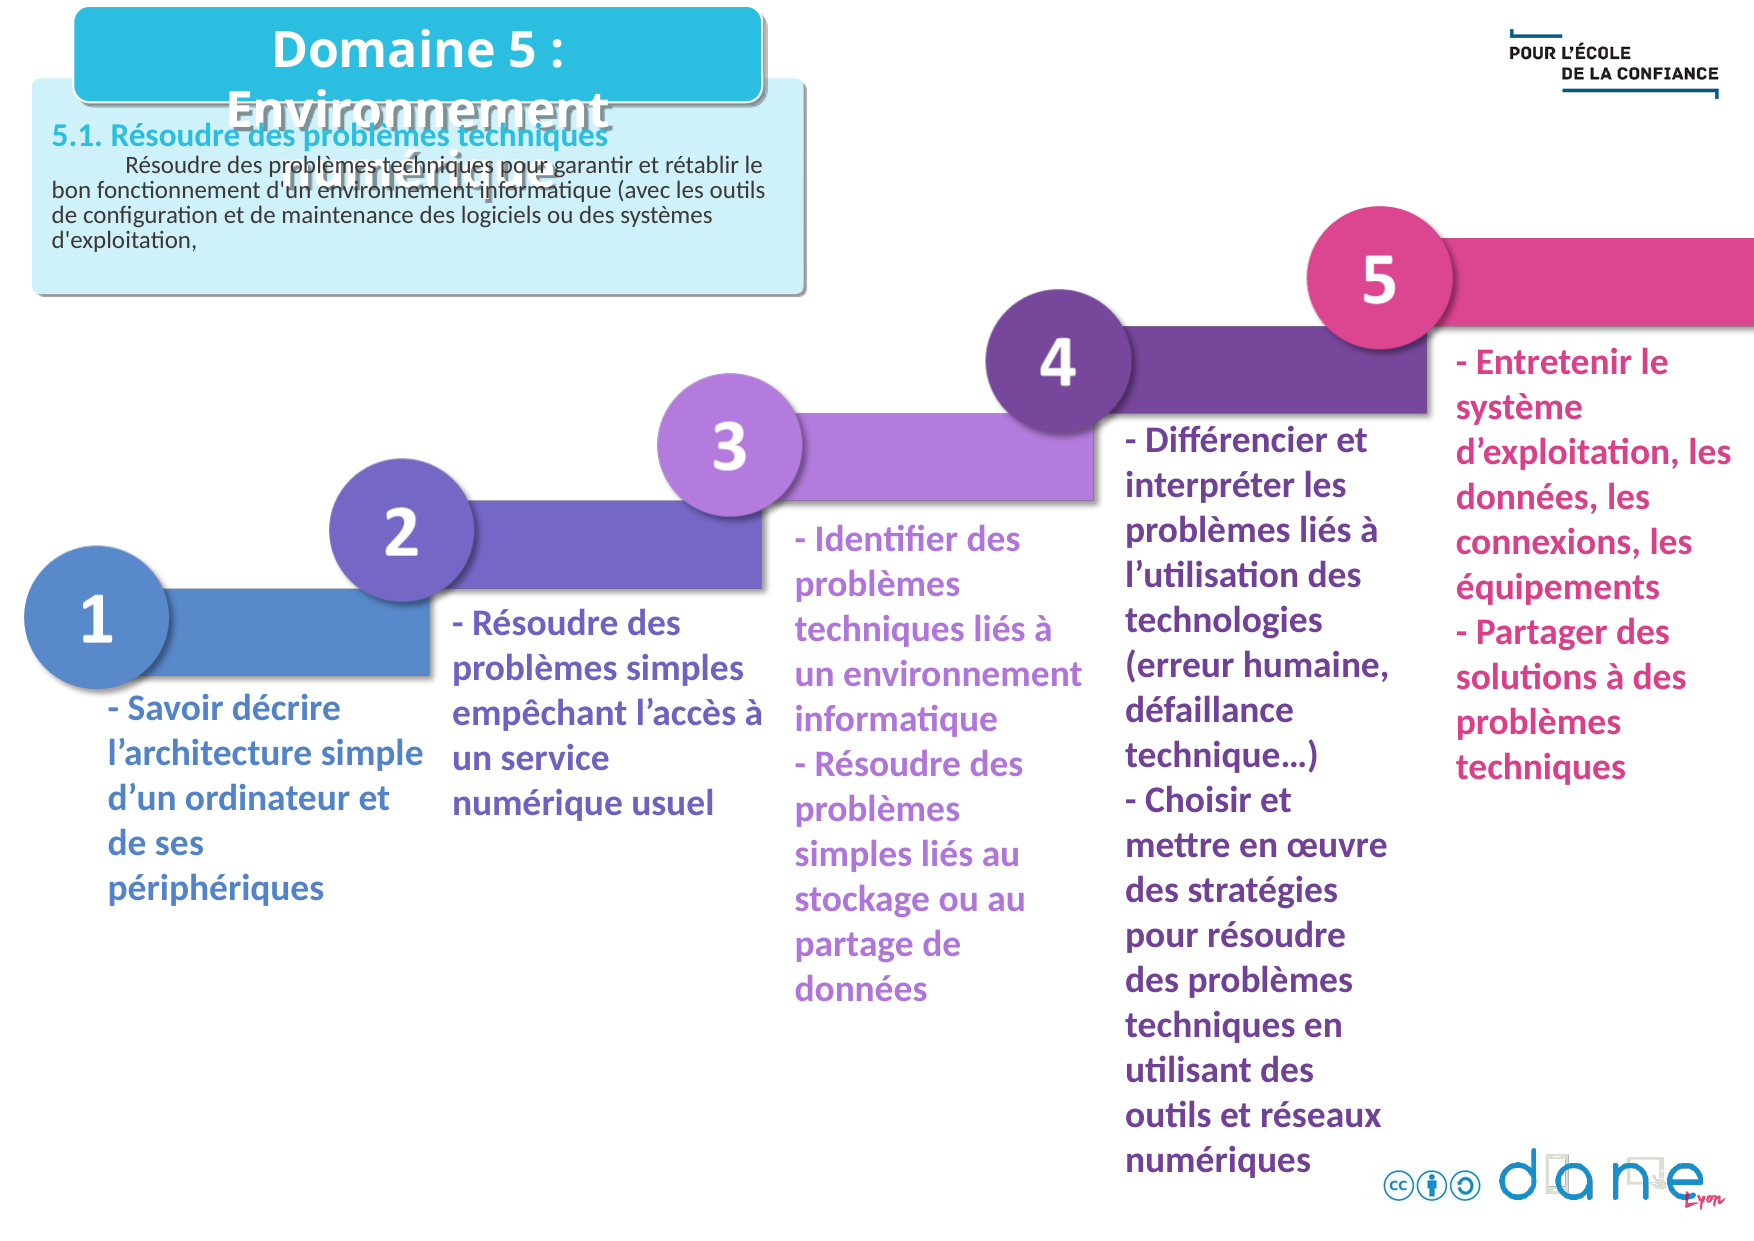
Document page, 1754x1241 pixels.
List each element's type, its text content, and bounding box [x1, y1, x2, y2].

text_box [600, 78, 804, 114]
text_box [488, 105, 498, 114]
text_box [505, 105, 515, 114]
text_box - Résoudre des problèmes simples empêchant l’accès à un service numérique usuel [437, 721, 780, 831]
text_box [393, 105, 404, 114]
text_box [536, 105, 546, 110]
text_box [583, 103, 593, 114]
text_box [521, 103, 531, 114]
text_box [377, 103, 386, 114]
text_box [551, 103, 559, 114]
text_box [457, 105, 467, 110]
text_box [308, 103, 318, 114]
text_box [442, 103, 452, 114]
text_box 5.1. Résoudre des problèmes techniques Résoudre des problèmes techniques pour garantir et rétablir le bon fonctionnement d'un environnement informatique (avec les outils de configuration et de maintenance des logiciels ou des systèmes d'exploitation, [36, 114, 804, 263]
picture [1364, 1139, 1729, 1214]
picture [20, 202, 1754, 721]
text_box [280, 103, 290, 114]
text_box Domaine 5 : Environnement numérique [73, 5, 763, 103]
text_box [472, 103, 481, 114]
text_box - Différencier et interpréter les problèmes liés à l’utilisation des technologies (erreur humaine, défaillance technique…) - Choisir et mettre en œuvre des stratégies pour résoudre des problèmes techniques en utilisant des outils et réseaux numériques [1110, 721, 1414, 1188]
text_box [263, 105, 274, 114]
text_box - Entretenir le système d’exploitation, les données, les connexions, les équipements - Partager des solutions à des problèmes techniques [1441, 721, 1754, 795]
text_box [325, 103, 333, 114]
text_box [425, 105, 436, 114]
text_box - Identifier des problèmes techniques liés à un environnement informatique - Résoudre des problèmes simples liés au stockage ou au partage de données [780, 721, 1100, 1017]
text_box [410, 103, 418, 114]
text_box [361, 105, 372, 114]
text_box - Savoir décrire l’architecture simple d’un ordinateur et de ses périphériques [93, 721, 443, 915]
text_box [237, 103, 256, 114]
text_box [31, 78, 229, 202]
text_box [340, 103, 356, 114]
text_box [566, 105, 577, 114]
text_box [294, 103, 304, 114]
picture [1493, 12, 1734, 113]
